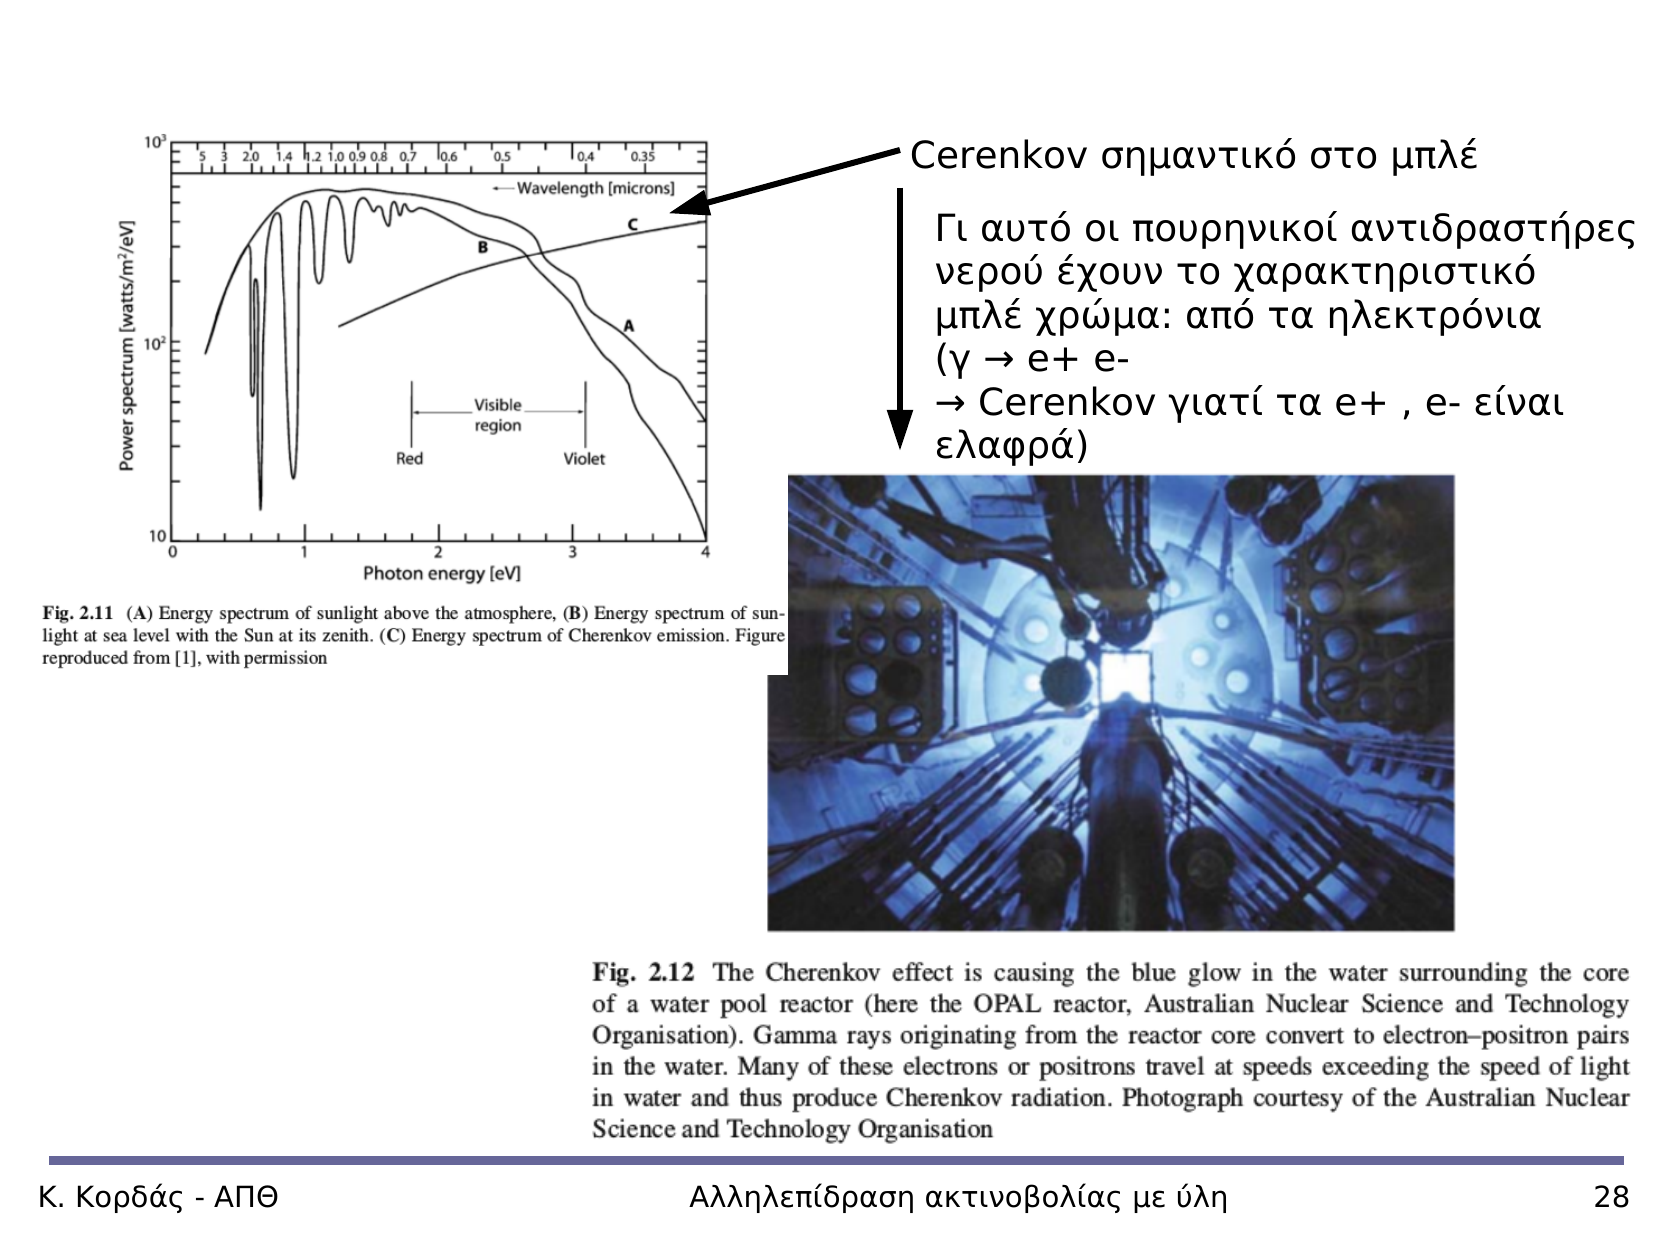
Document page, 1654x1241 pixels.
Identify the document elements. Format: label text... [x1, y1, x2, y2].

text_box Γι αυτό οι πουρηνικοί αντιδραστήρες νερού έχουν το χαρακτηριστικό μπλέ χρώμα: από τα ηλεκτρόνια (γ → e+ e- → Cerenkov γιατί τα e+ , e- είναι ελαφρά) [919, 198, 1654, 478]
picture [37, 124, 1654, 1147]
text_box Cerenkov σημαντικό στο μπλέ [895, 126, 1495, 186]
